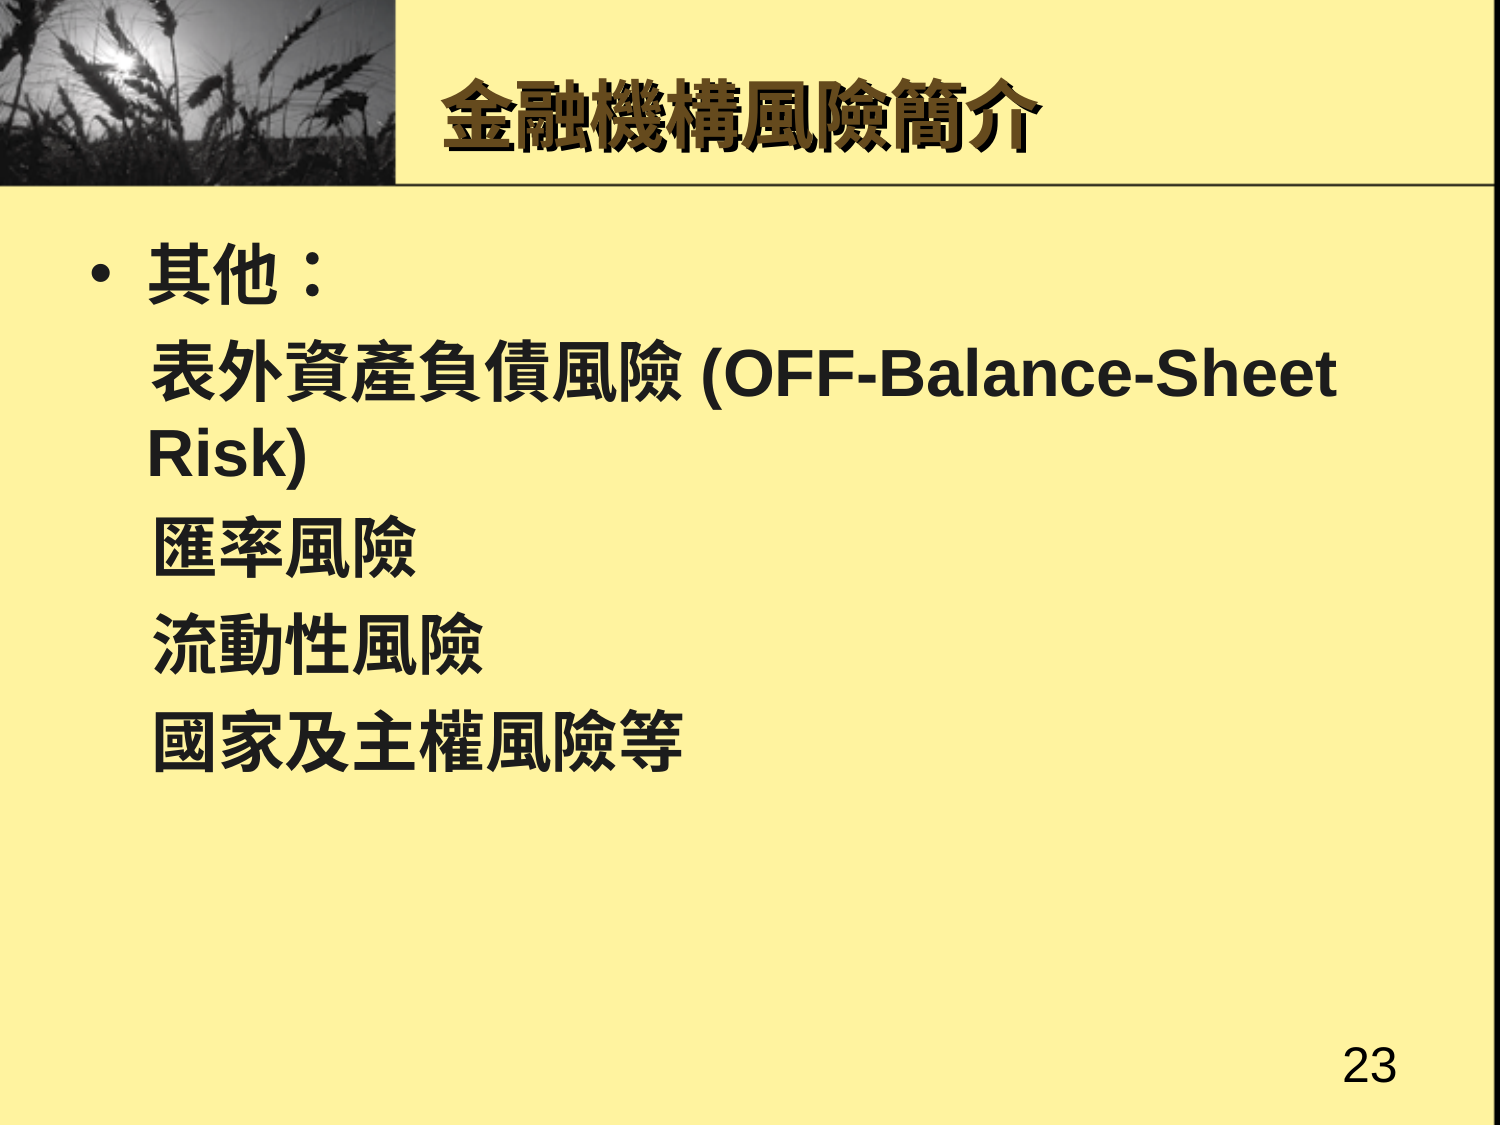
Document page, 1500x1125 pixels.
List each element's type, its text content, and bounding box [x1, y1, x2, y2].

title 金融機構風險簡介 [424, 14, 1413, 211]
picture [0, 0, 1500, 1125]
list 其他： 表外資產負債風險(OFF-Balance-Sheet Risk) 匯率風險 流動性風險 國家及主權風險等 [75, 224, 1413, 976]
